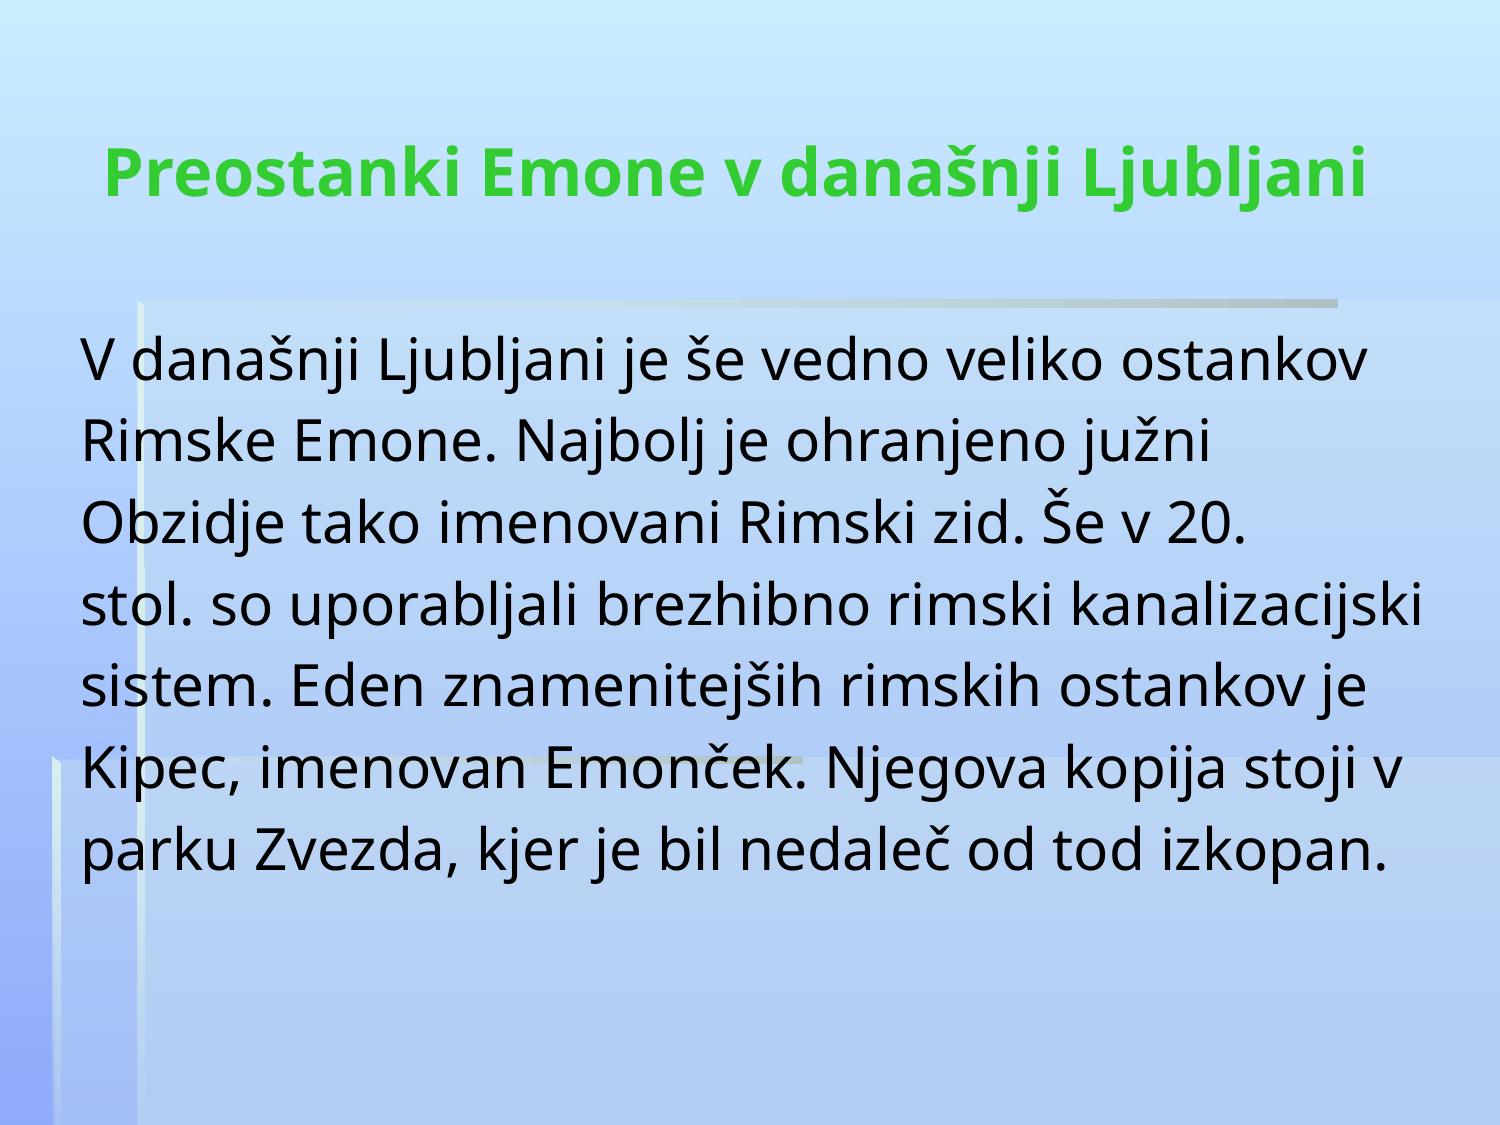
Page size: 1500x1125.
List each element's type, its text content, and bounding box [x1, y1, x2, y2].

list V današnji Ljubljani je še vedno veliko ostankov Rimske Emone. Najbolj je ohranjeno južni Obzidje tako imenovani Rimski zid. Še v 20. stol. so uporabljali brezhibno rimski kanalizacijski sistem. Eden znamenitejših rimskih ostankov je Kipec, imenovan Emonček. Njegova kopija stoji v parku Zvezda, kjer je bil nedaleč od tod izkopan. [64, 314, 1447, 1000]
title Preostanki Emone v današnji Ljubljani [53, 42, 1429, 278]
